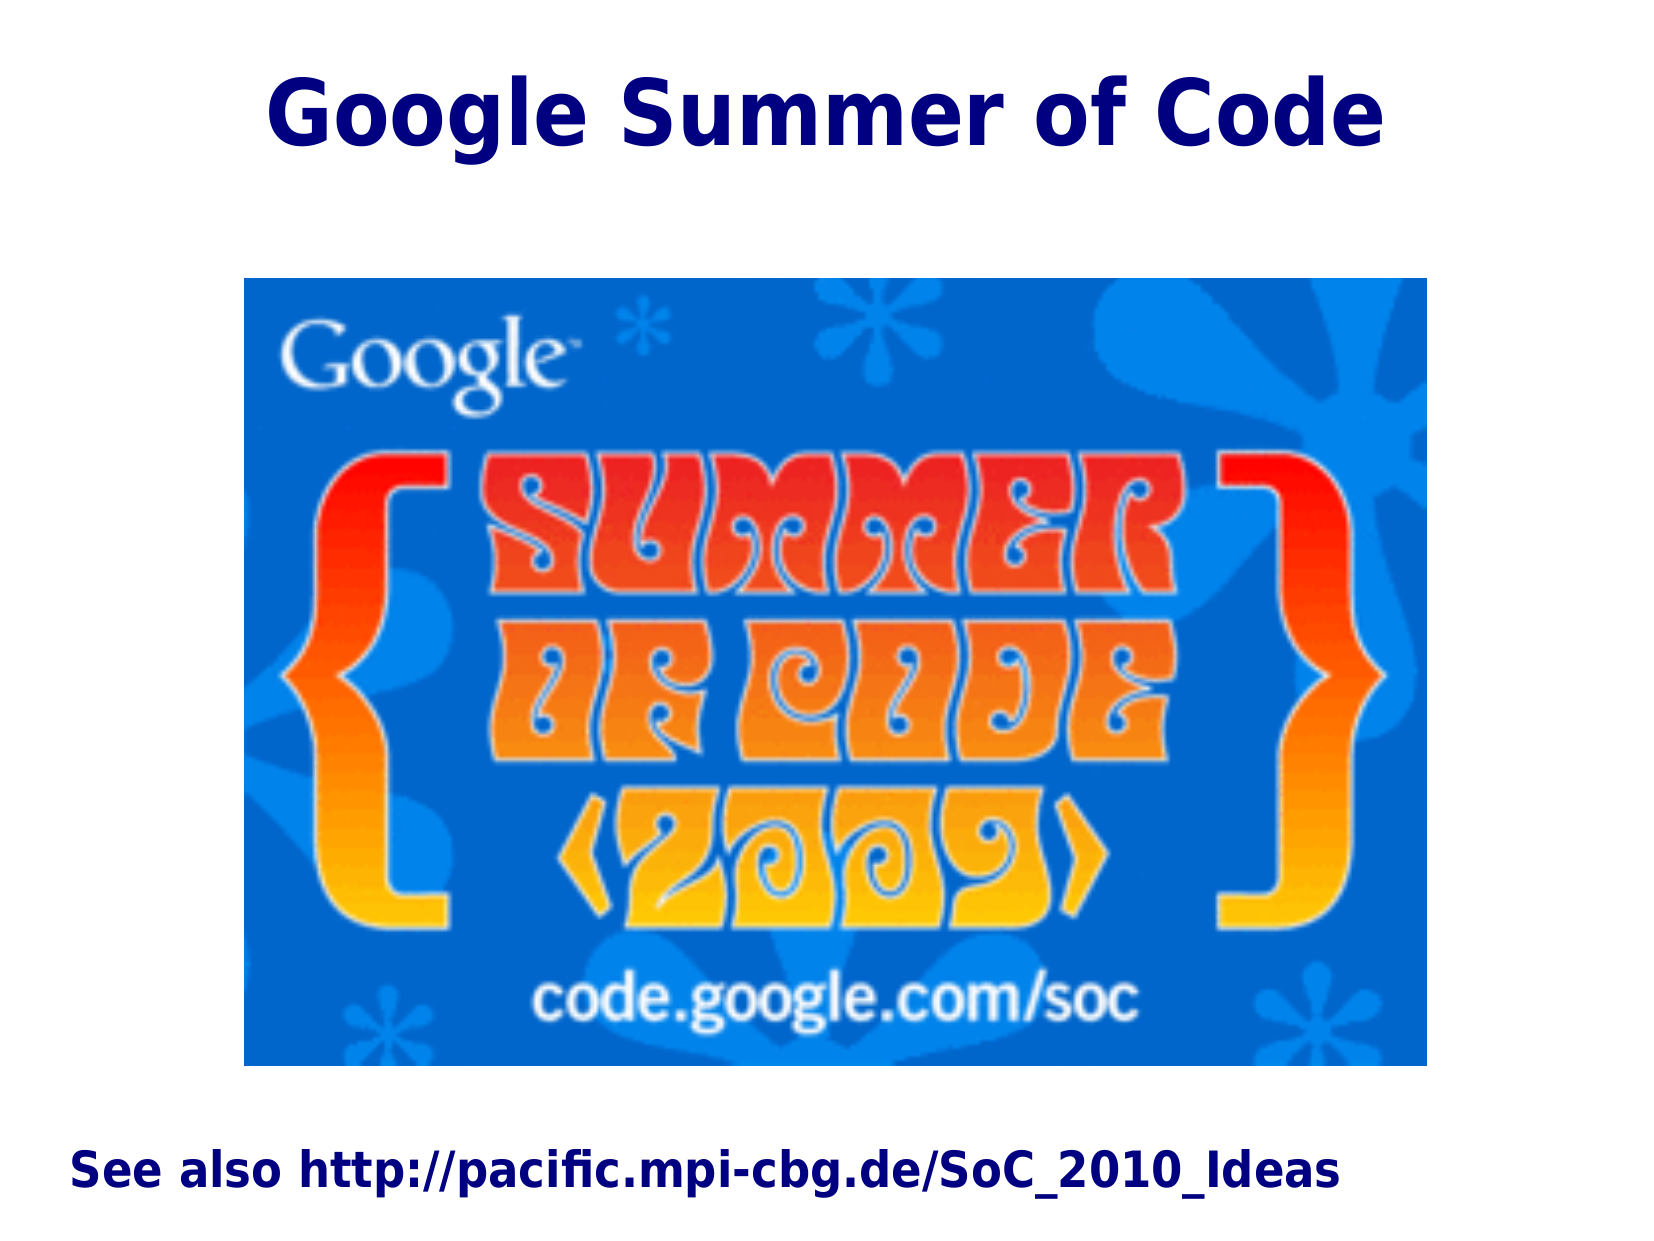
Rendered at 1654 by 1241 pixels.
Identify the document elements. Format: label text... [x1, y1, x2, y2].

title Google Summer of Code [82, 49, 1571, 257]
text_box See also http://pacific.mpi-cbg.de/SoC_2010_Ideas [37, 1133, 1607, 1207]
picture [244, 278, 1427, 1066]
